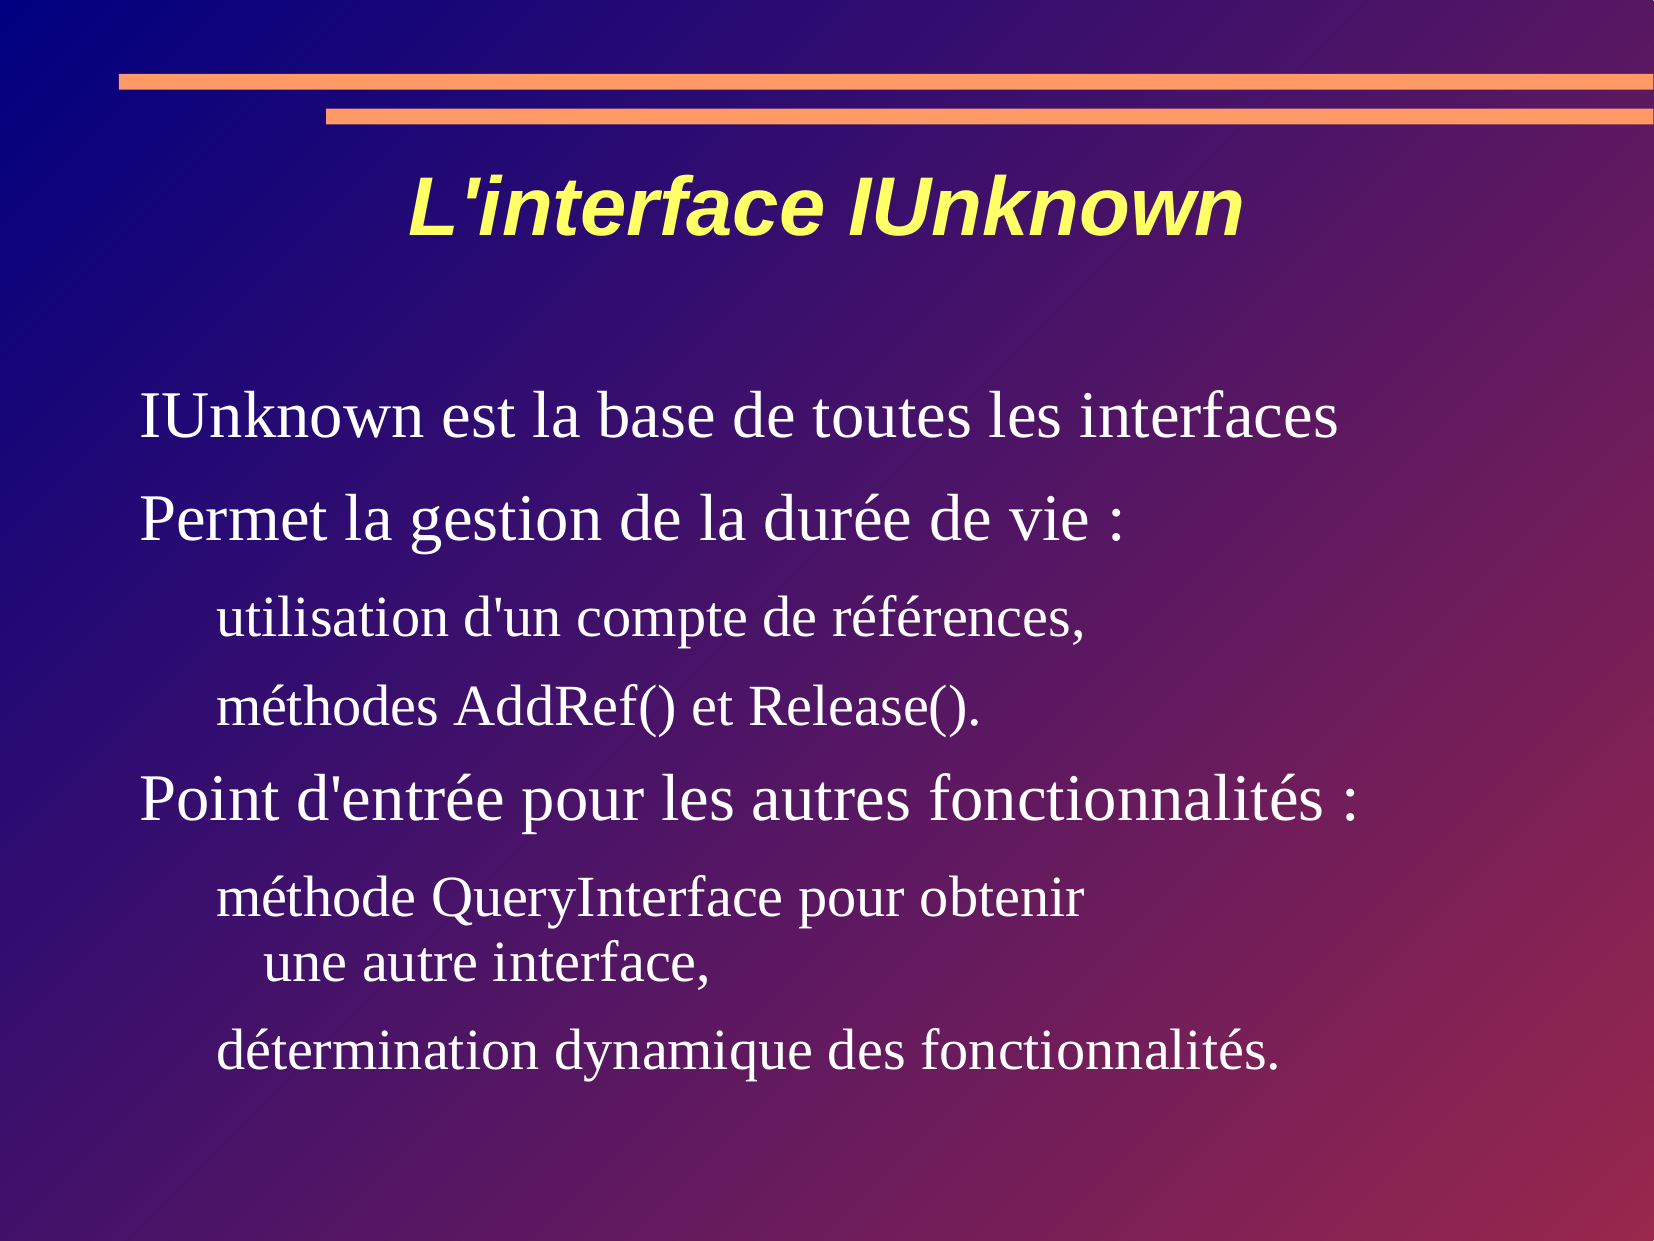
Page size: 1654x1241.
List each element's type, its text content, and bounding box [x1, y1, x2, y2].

list IUnknown est la base de toutes les interfaces Permet la gestion de la durée de vie : utilisation d'un compte de références, méthodes AddRef() et Release(). Point d'entrée pour les autres fonctionnalités : méthode QueryInterface pour obtenir une autre interface, détermination dynamique des fonctionnalités. [121, 377, 1534, 1096]
title L'interface IUnknown [121, 102, 1534, 311]
